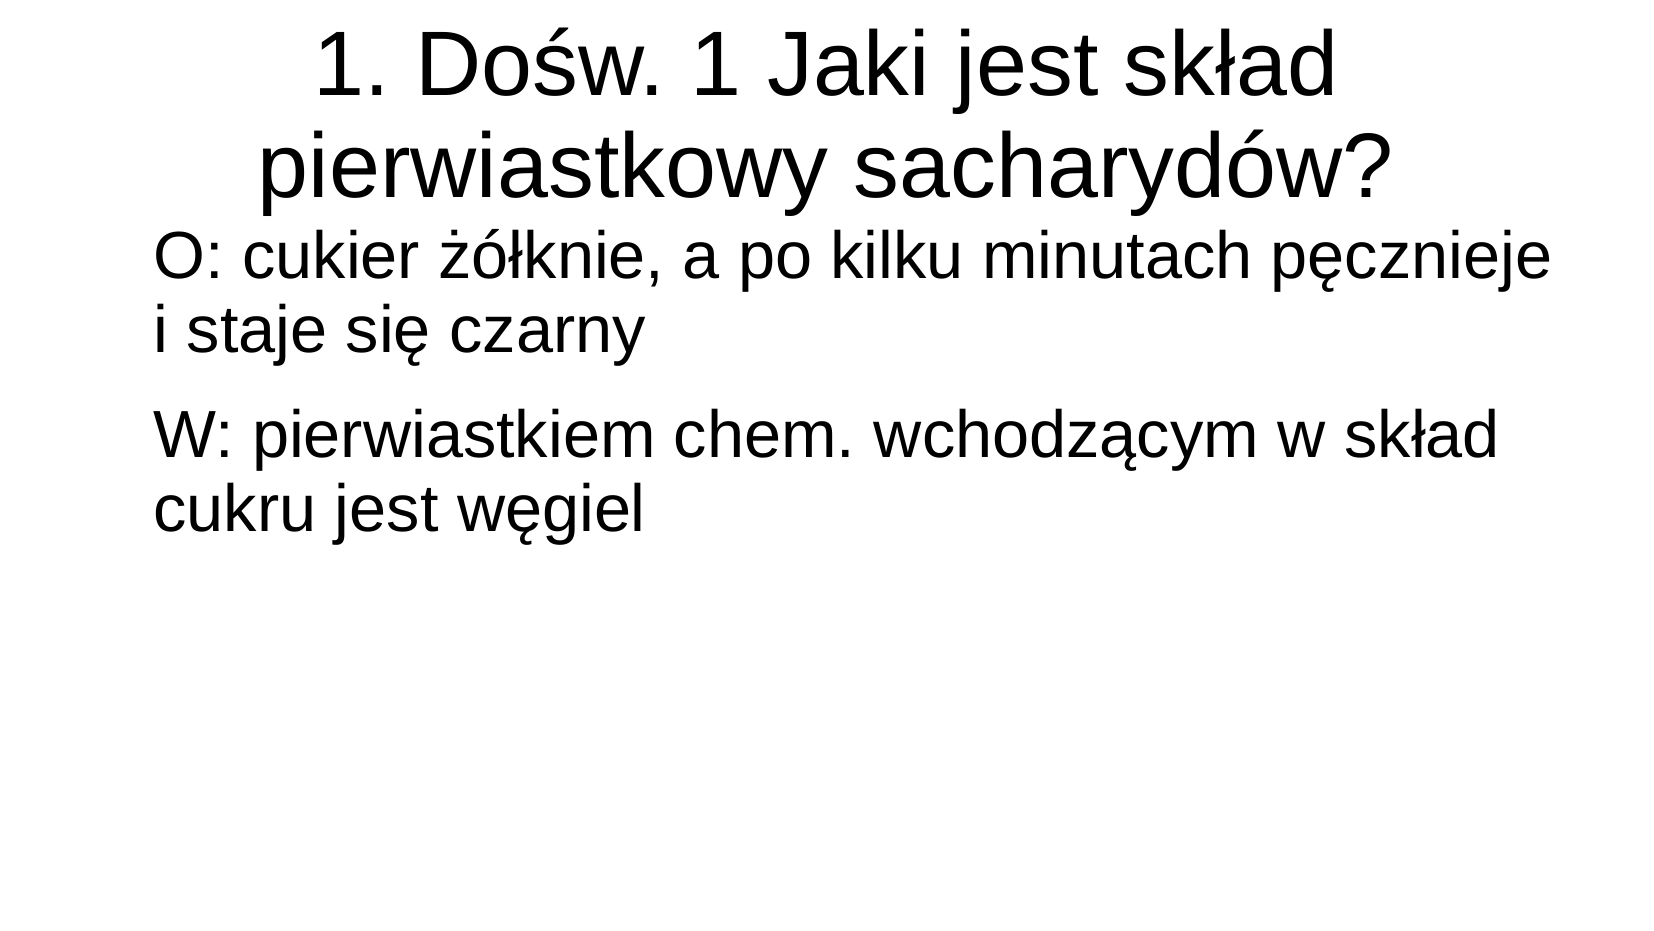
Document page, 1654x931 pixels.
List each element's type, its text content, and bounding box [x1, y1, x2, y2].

list O: cukier żółknie, a po kilku minutach pęcznieje i staje się czarny W: pierwiastkiem chem. wchodzącym w skład cukru jest węgiel [82, 217, 1571, 758]
title 1. Dośw. 1 Jaki jest skład pierwiastkowy sacharydów? [82, 12, 1571, 217]
